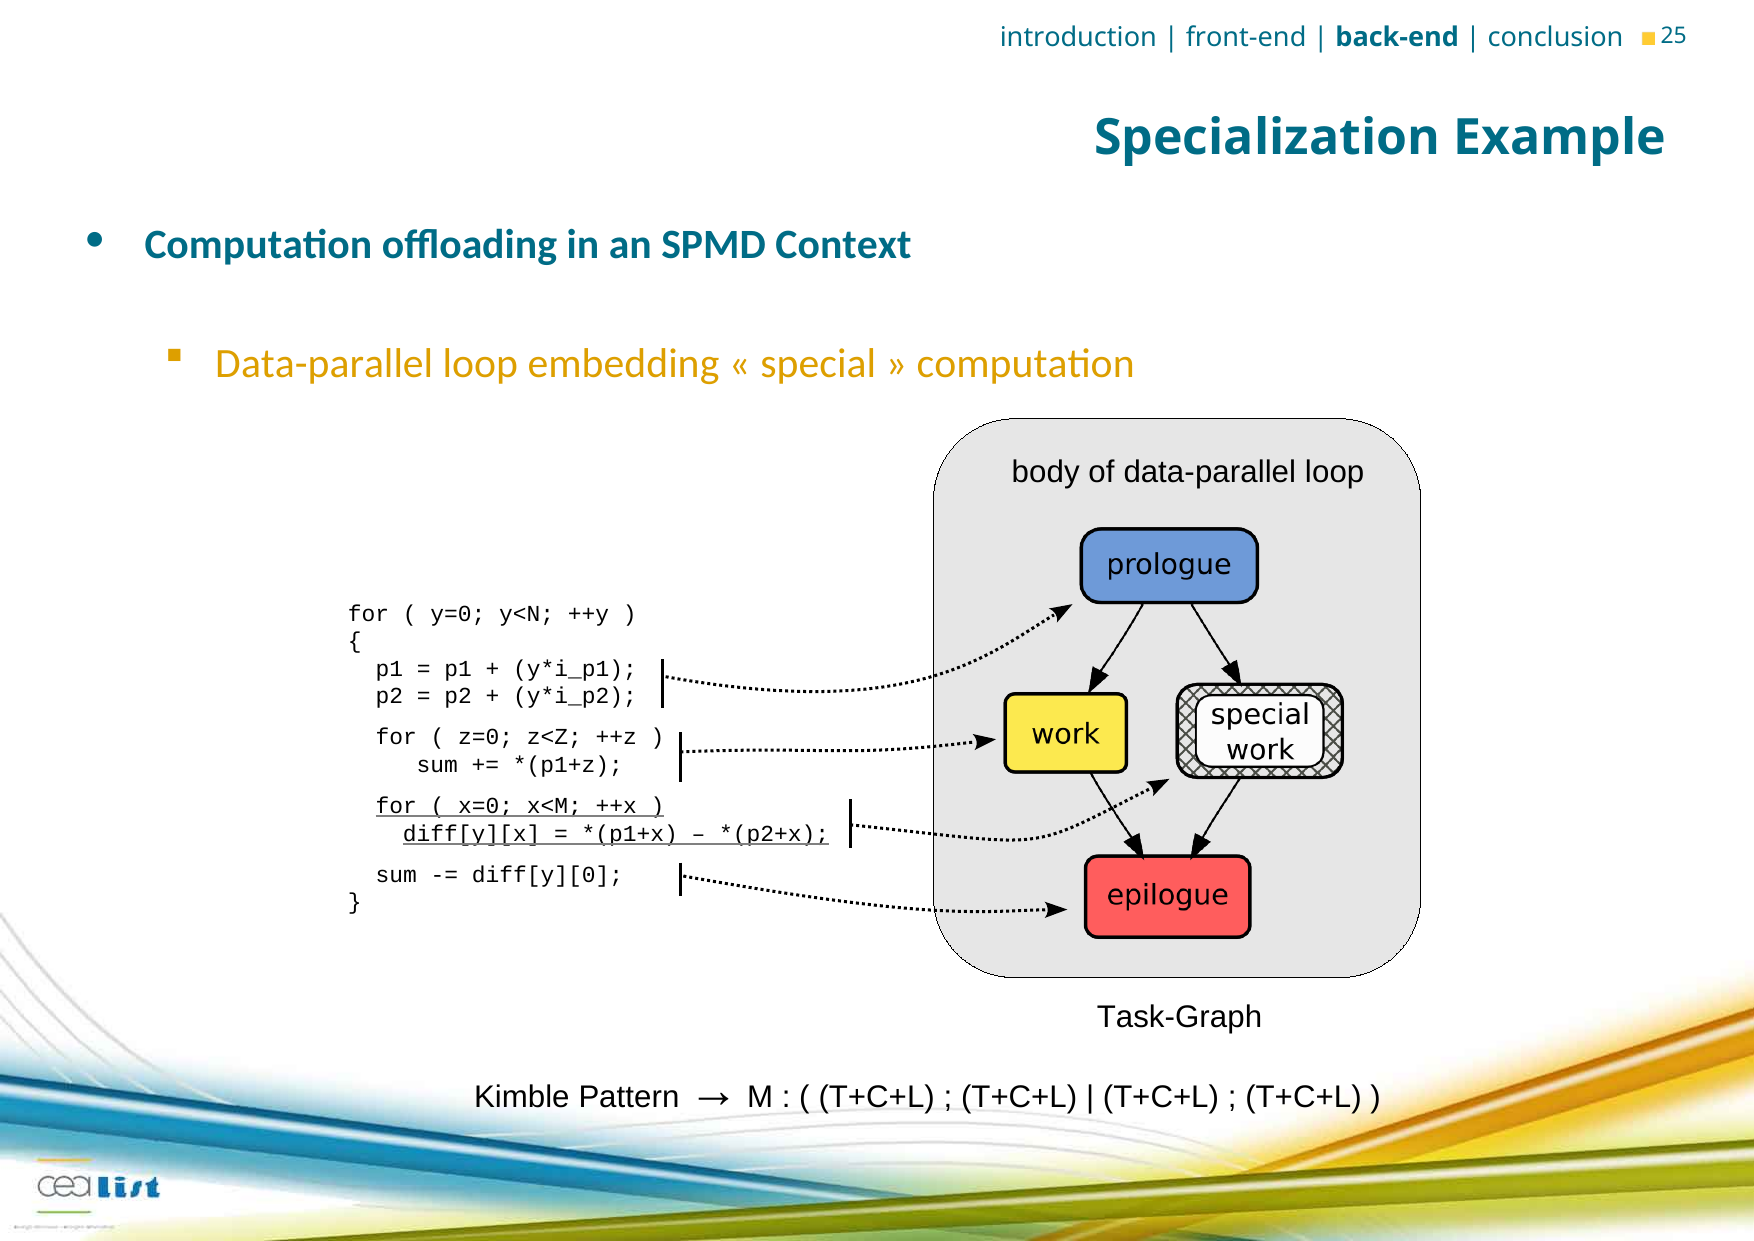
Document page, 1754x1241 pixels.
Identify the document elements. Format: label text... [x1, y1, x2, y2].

text_box Kimble Pattern → M : ( (T+C+L) ; (T+C+L) | (T+C+L) ; (T+C+L) ) [459, 1050, 1398, 1126]
list [122, 367, 1436, 1001]
text_box Task-Graph [1082, 988, 1278, 1042]
text_box <number> [1640, 12, 1704, 60]
text_box [933, 418, 1421, 978]
text_box for ( y=0; y<N; ++y ) { p1 = p1 + (y*i_p1); p2 = p2 + (y*i_p2); for ( z=0; z<Z; ++z ) sum += *(p1+z); for ( x=0; x<M; ++x ) diff[y][x] = *(p1+x) – *(p2+x); sum -= diff[y][0]; } [333, 591, 868, 922]
list Computation offloading in an SPMD Context Data-parallel loop embedding « special » computation [68, 208, 1679, 1021]
text_box body of data-parallel loop [996, 444, 1381, 497]
title introduction | front-end | back-end | conclusion [404, 11, 1640, 61]
picture [0, 0, 1754, 1241]
title Specialization Example [72, 86, 1682, 183]
